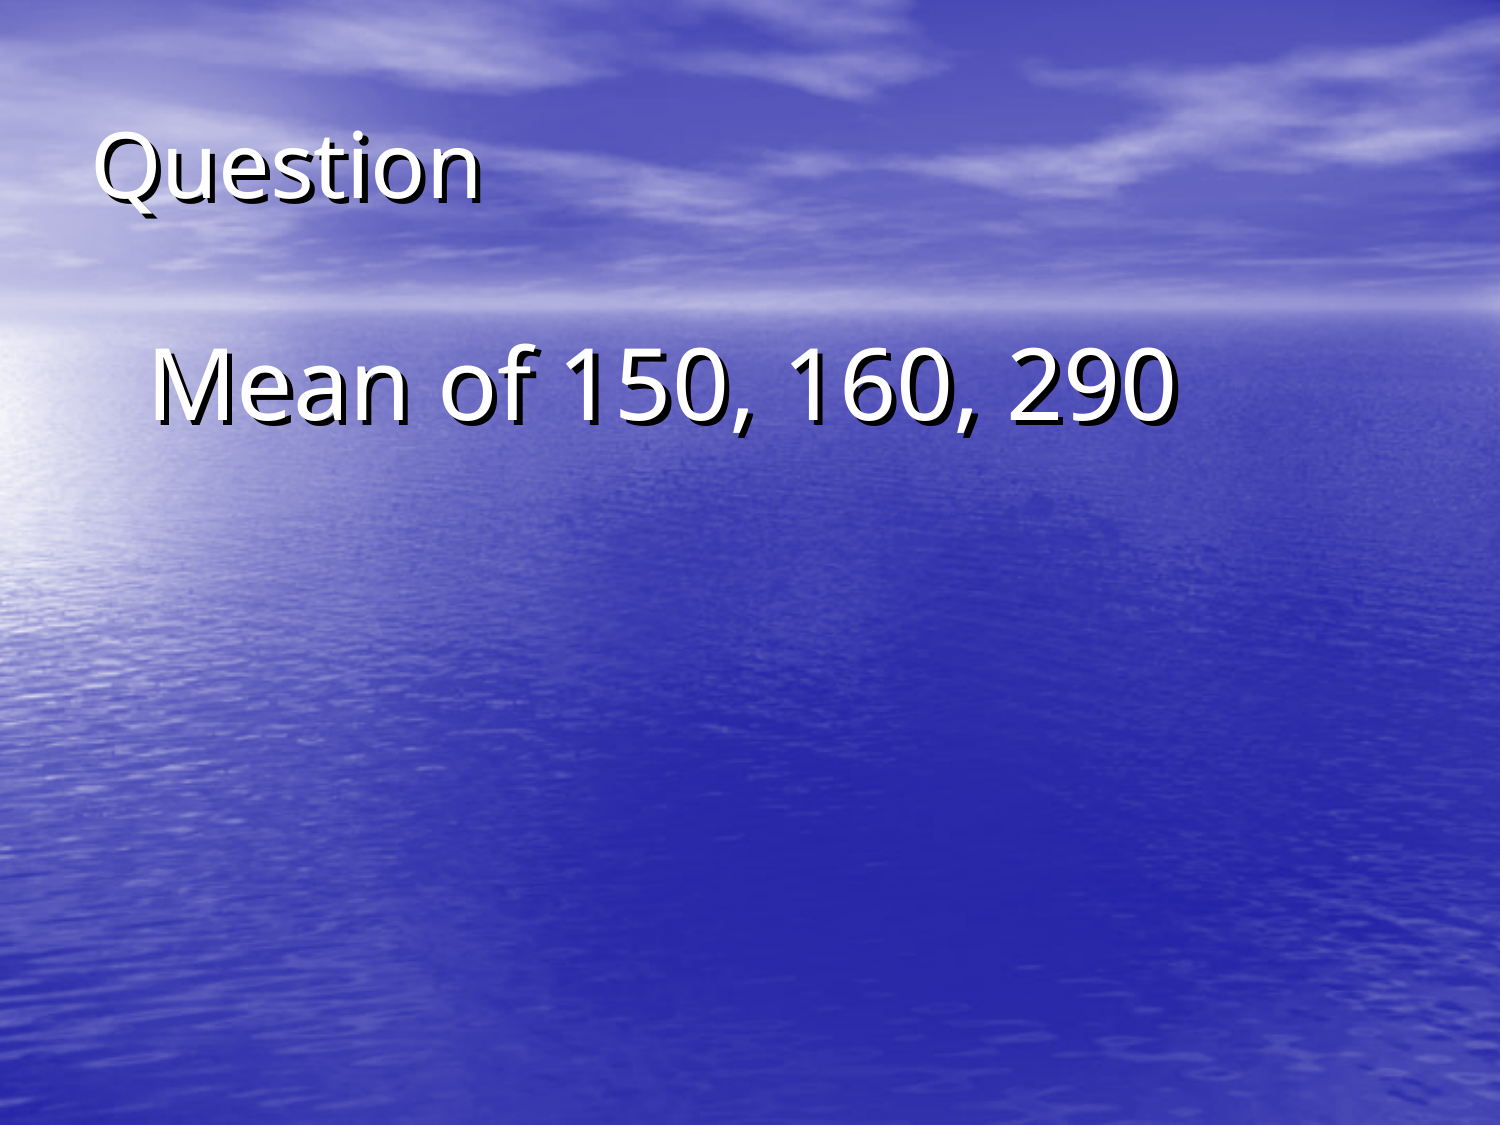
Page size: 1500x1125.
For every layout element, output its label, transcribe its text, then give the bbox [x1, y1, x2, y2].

list Mean of 150, 160, 290 [75, 312, 1426, 988]
picture [0, 0, 1500, 1125]
title Question [75, 47, 1426, 275]
